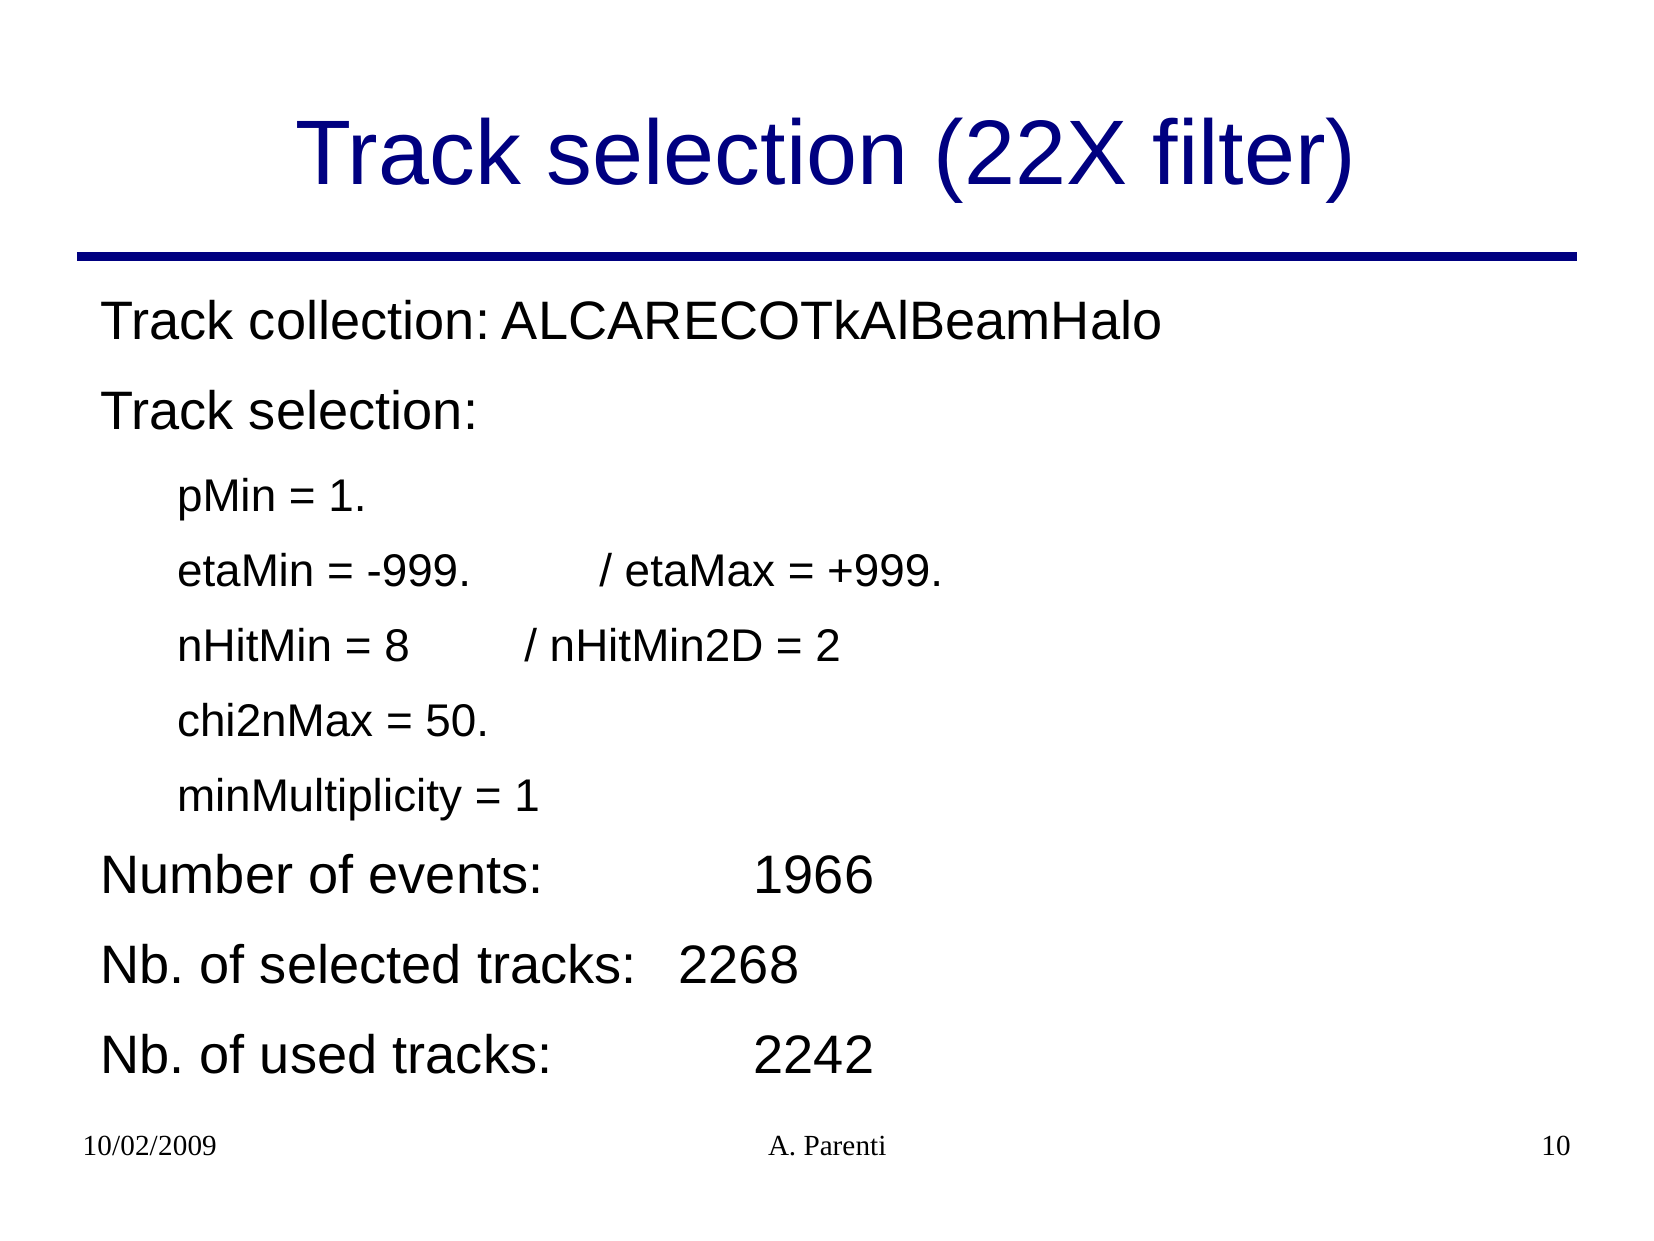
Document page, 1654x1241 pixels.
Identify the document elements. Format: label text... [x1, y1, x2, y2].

list Track collection: ALCARECOTkAlBeamHalo Track selection: pMin = 1. etaMin = -999. / etaMax = +999. nHitMin = 8 / nHitMin2D = 2 chi2nMax = 50. minMultiplicity = 1 Number of events: 1966 Nb. of selected tracks: 2268 Nb. of used tracks: 2242 [82, 290, 1571, 1094]
title Track selection (22X filter) [82, 56, 1571, 250]
